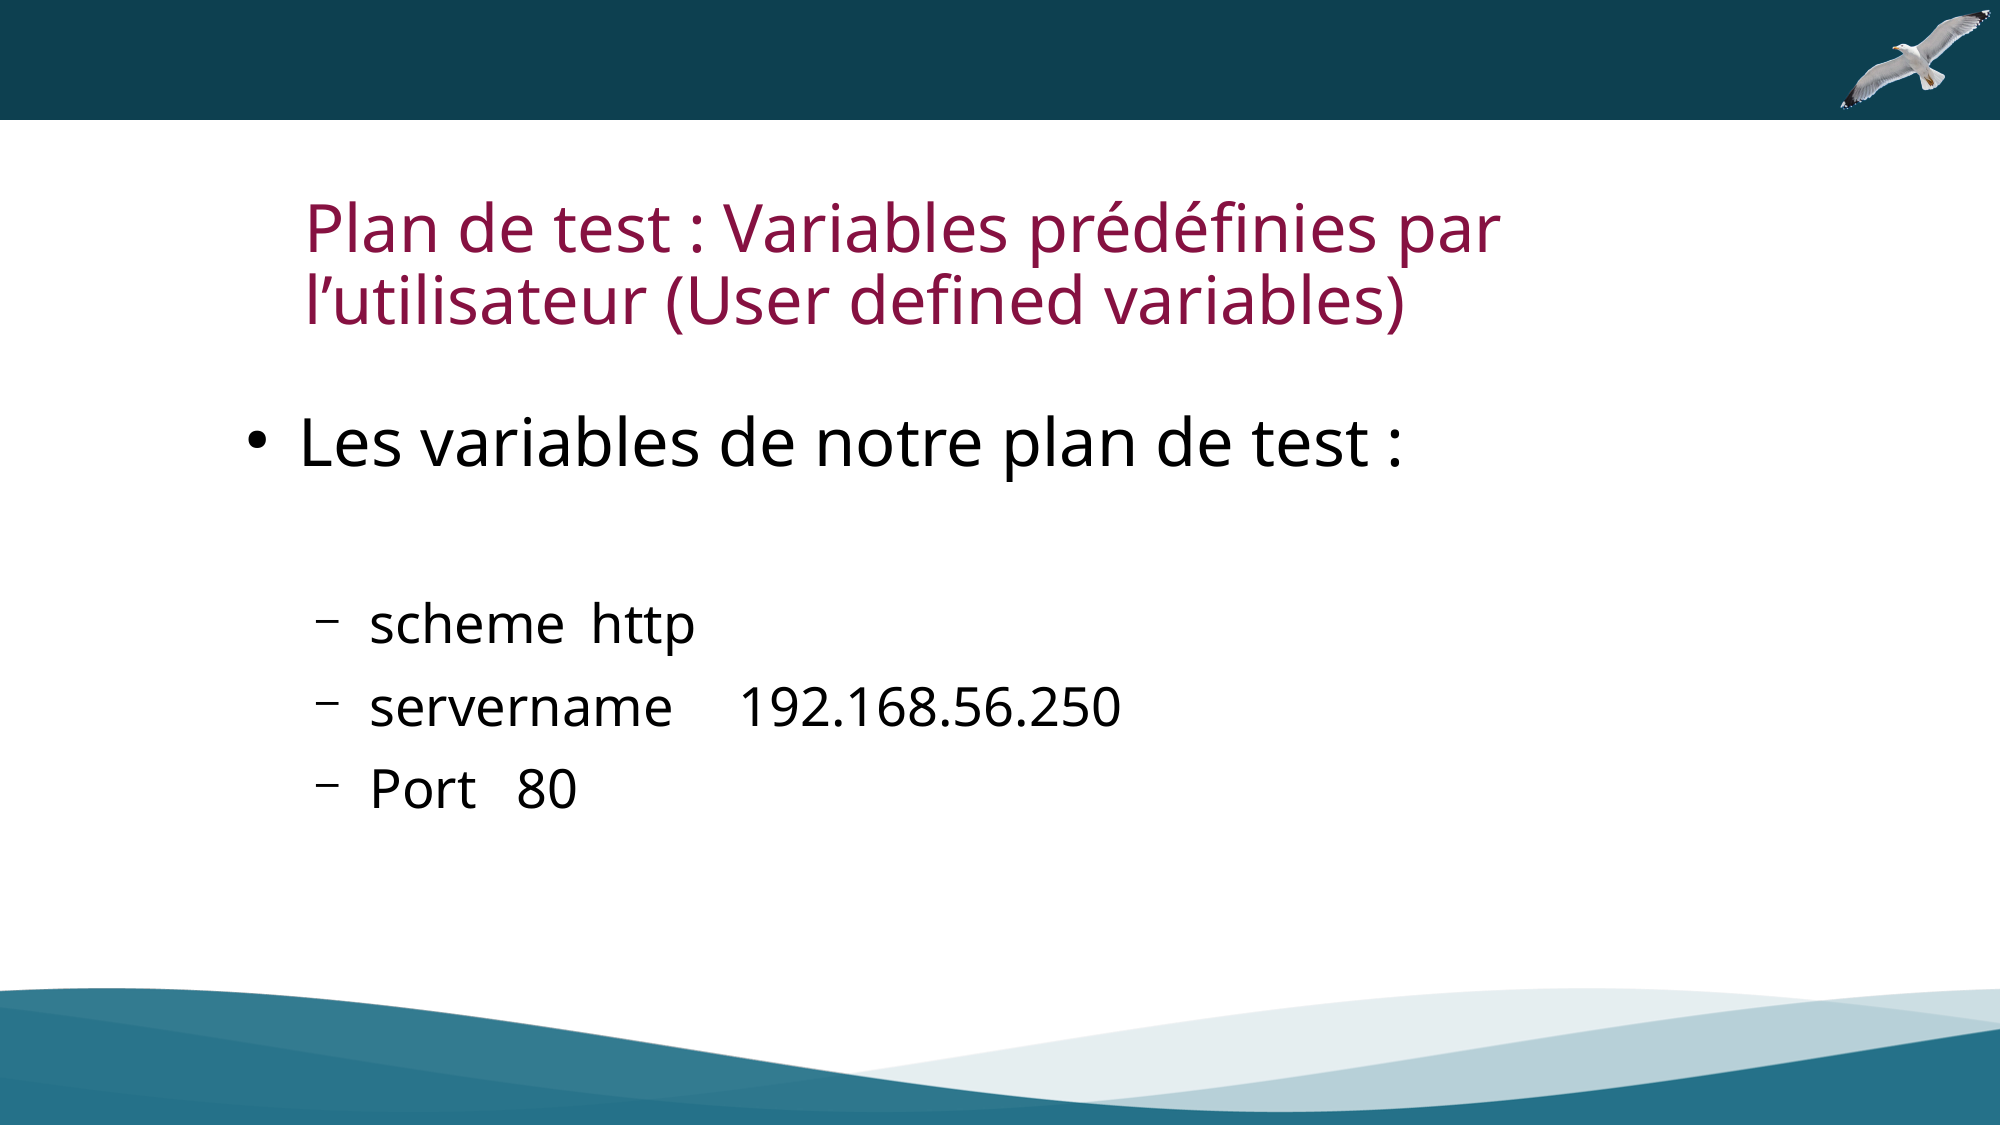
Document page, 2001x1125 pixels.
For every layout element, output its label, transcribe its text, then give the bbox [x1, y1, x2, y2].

list Les variables de notre plan de test : scheme http servername 192.168.56.250 Port 80 [212, 401, 1689, 863]
picture [1820, 0, 2000, 120]
picture [0, 974, 2000, 1125]
list Plan de test : Variables prédéfinies par l’utilisateur (User defined variables) [218, 187, 1689, 319]
